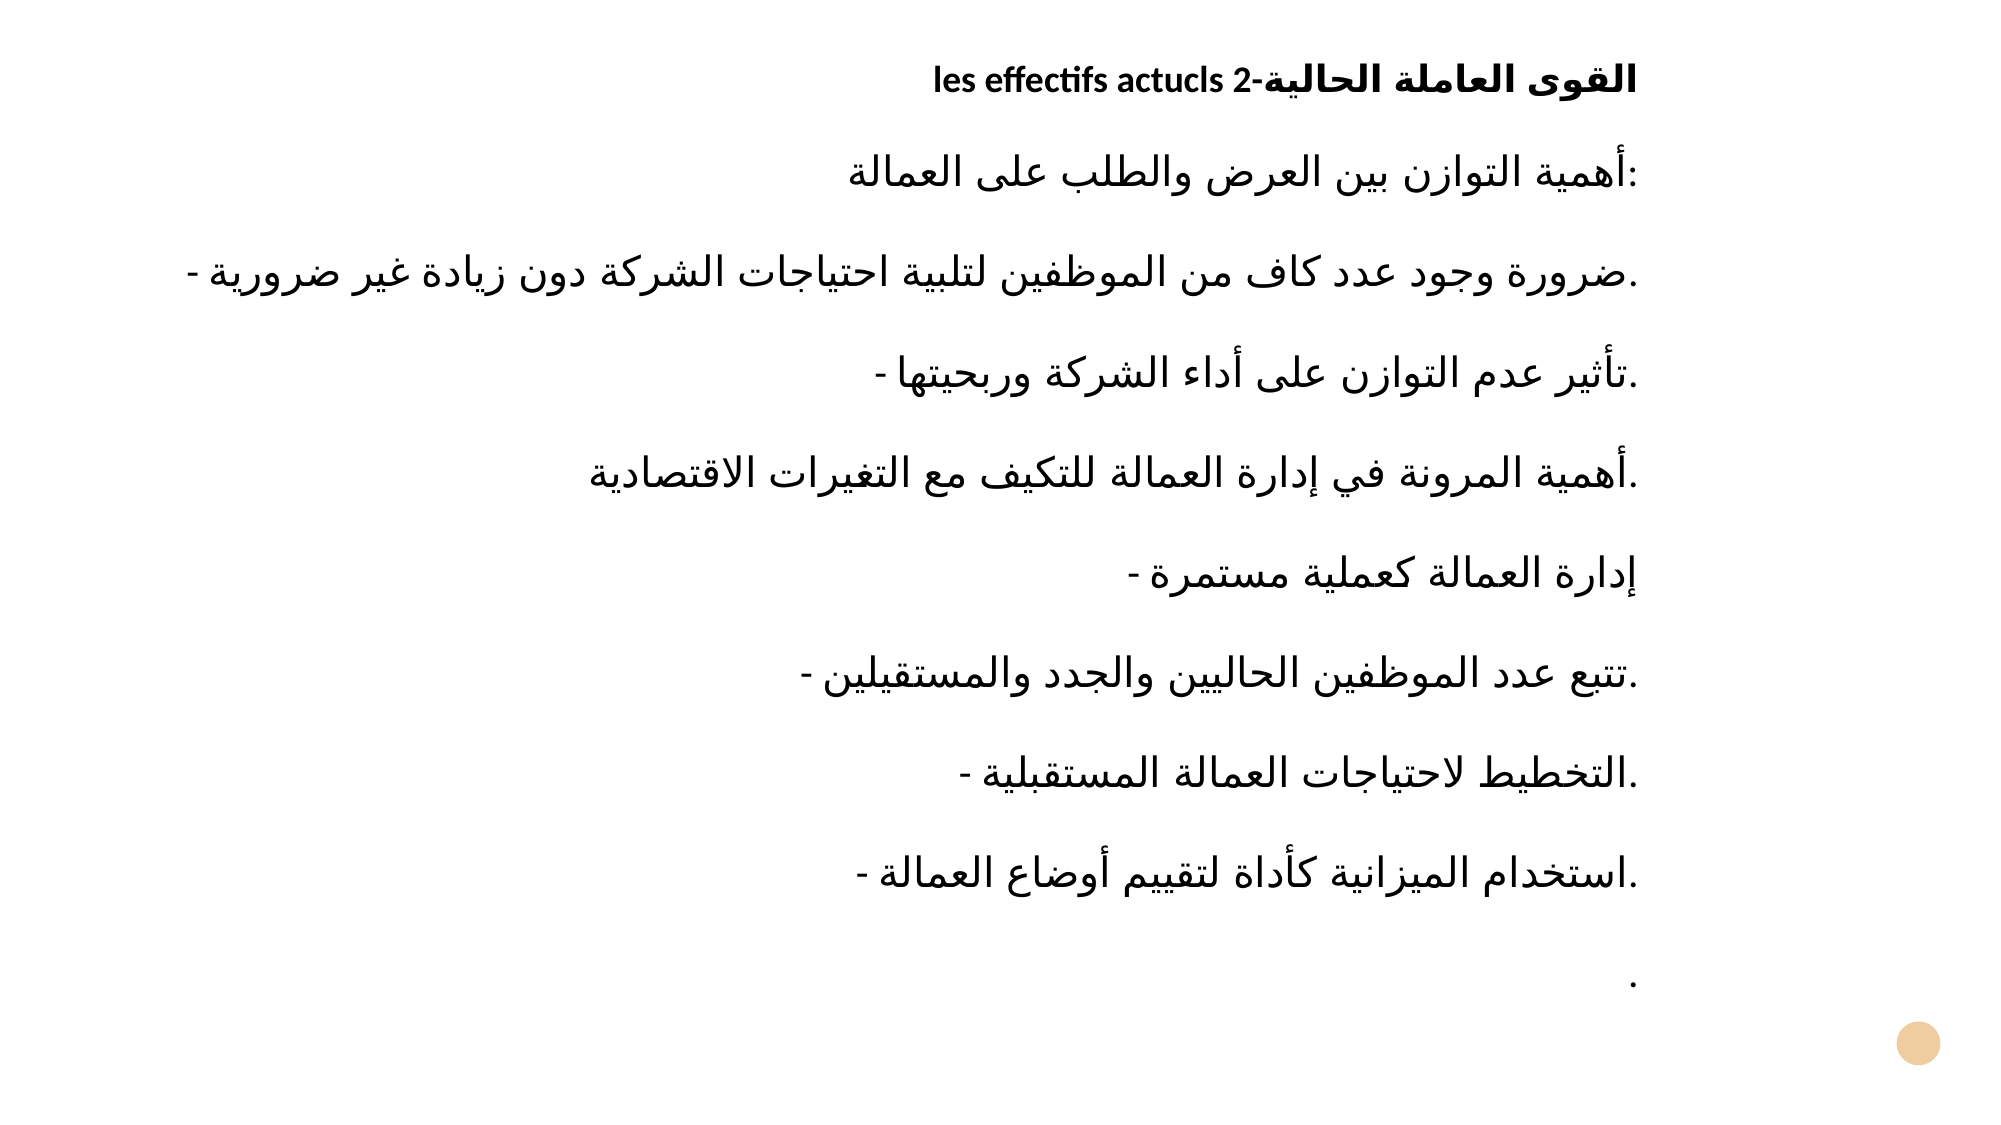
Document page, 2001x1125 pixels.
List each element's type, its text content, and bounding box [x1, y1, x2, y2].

text_box les effectifs actucls 2-القوى العاملة الحالية أهمية التوازن بين العرض والطلب على العمالة: - ضرورة وجود عدد كاف من الموظفين لتلبية احتياجات الشركة دون زيادة غير ضرورية. - تأثير عدم التوازن على أداء الشركة وربحيتها. أهمية المرونة في إدارة العمالة للتكيف مع التغيرات الاقتصادية. - إدارة العمالة كعملية مستمرة - تتبع عدد الموظفين الحاليين والجدد والمستقيلين. - التخطيط لاحتياجات العمالة المستقبلية. - استخدام الميزانية كأداة لتقييم أوضاع العمالة. . [152, 47, 1889, 1013]
